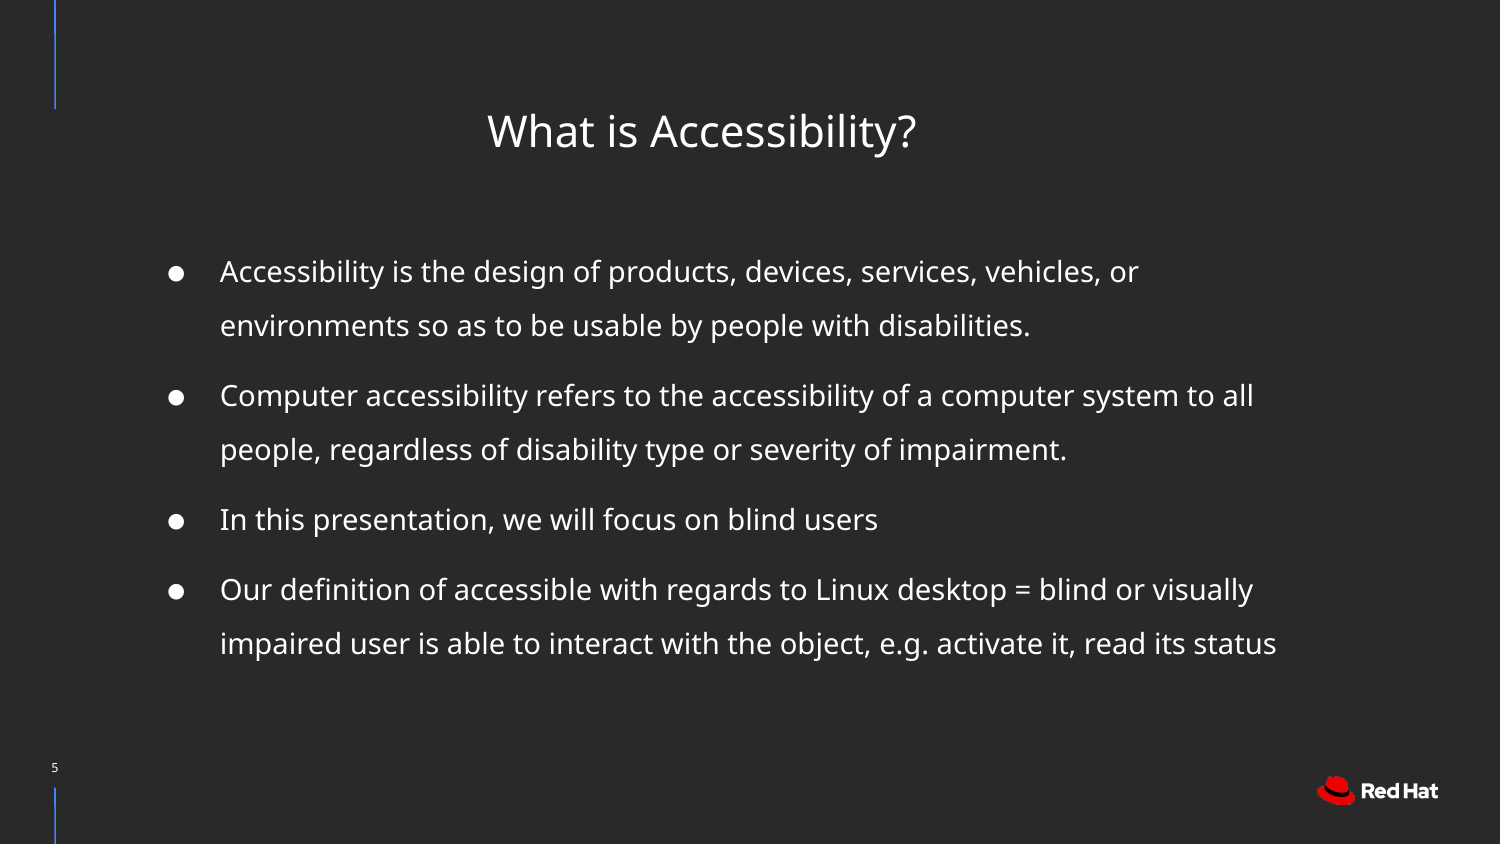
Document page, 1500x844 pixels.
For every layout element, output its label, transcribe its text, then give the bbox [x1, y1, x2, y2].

picture [1317, 776, 1438, 805]
slide_number <číslo> [10, 759, 101, 777]
title What is Accessibility? [61, 72, 1344, 156]
list Accessibility is the design of products, devices, services, vehicles, or environments so as to be usable by people with disabilities. Computer accessibility refers to the accessibility of a computer system to all people, regardless of disability type or severity of impairment. In this presentation, we will focus on blind users Our definition of accessible with regards to Linux desktop = blind or visually impaired user is able to interact with the object, e.g. activate it, read its status [144, 237, 1301, 710]
